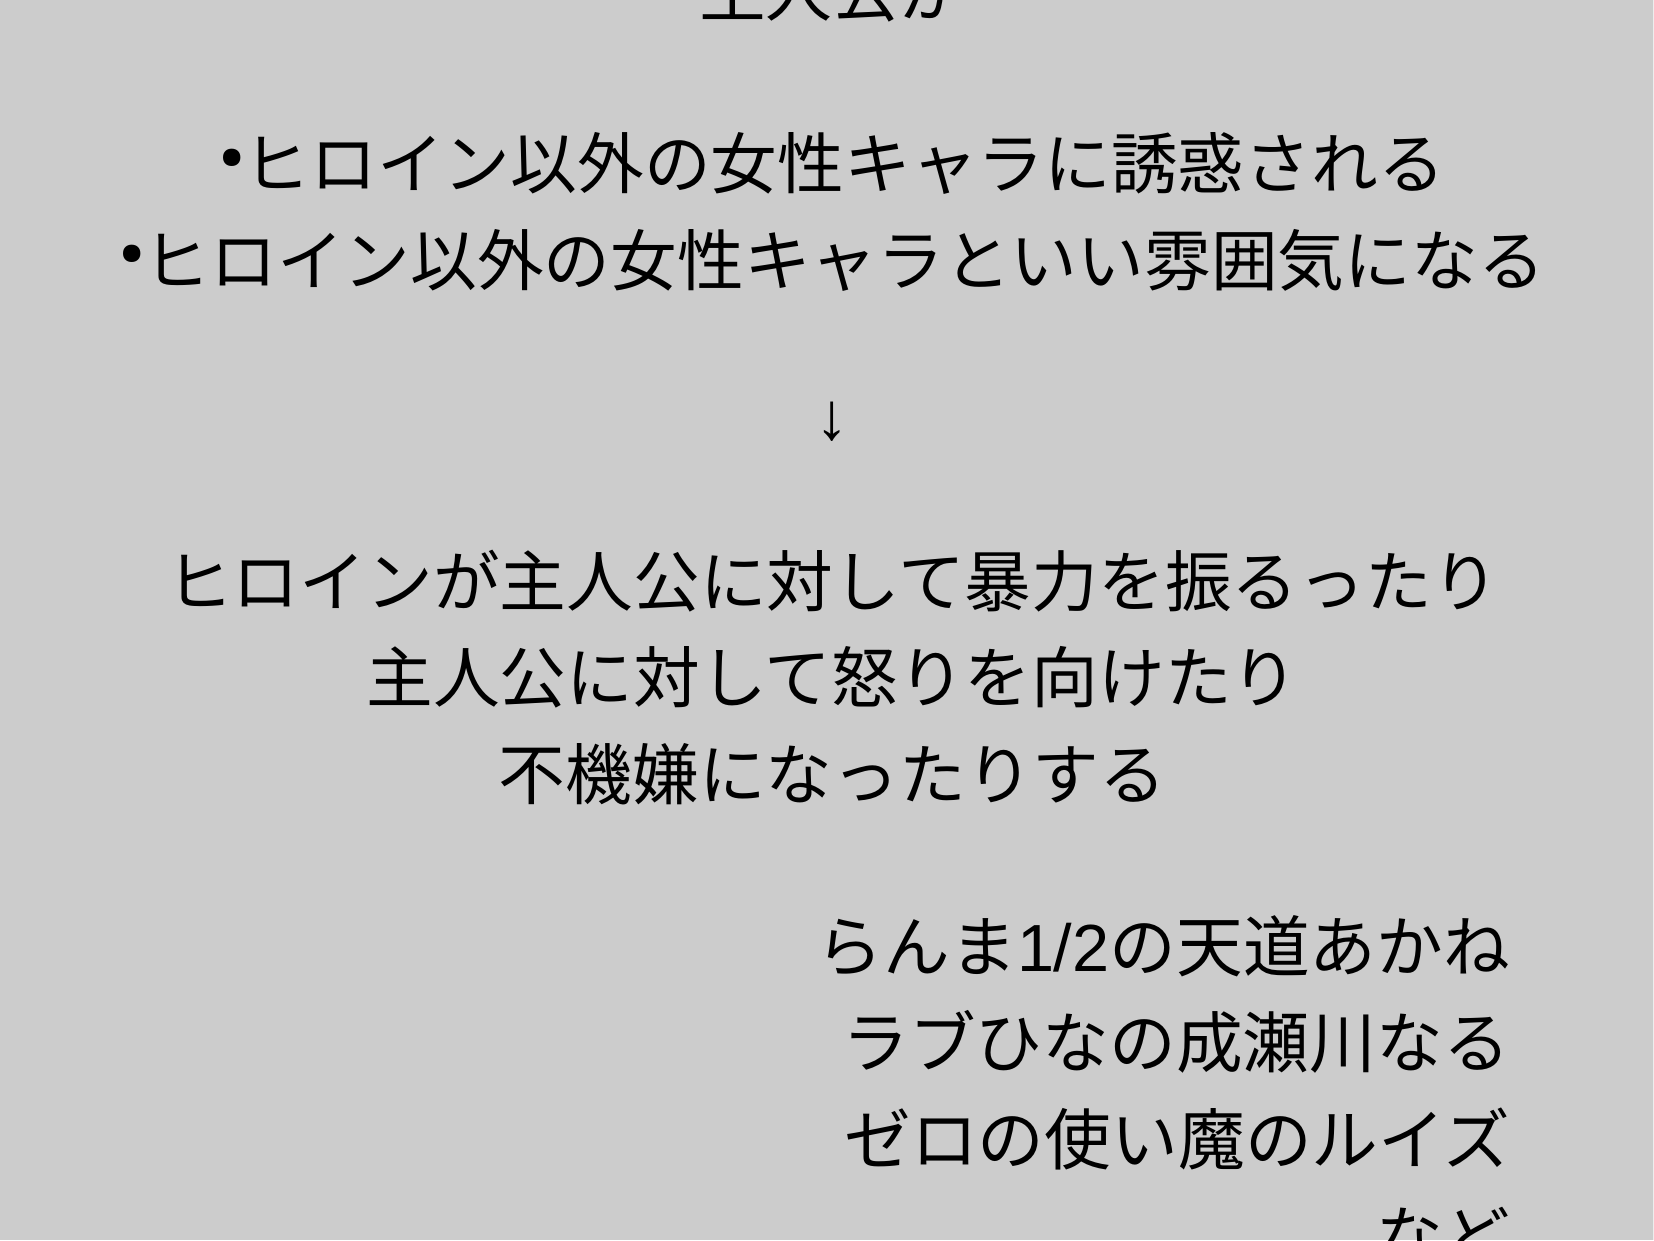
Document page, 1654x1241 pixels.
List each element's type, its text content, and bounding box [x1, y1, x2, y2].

subtitle 主人公が ヒロイン以外の女性キャラに誘惑される ヒロイン以外の女性キャラといい雰囲気になる ↓ ヒロインが主人公に対して暴力を振るったり 主人公に対して怒りを向けたり 不機嫌になったりする らんま1/2の天道あかね ラブひなの成瀬川なる ゼロの使い魔のルイズ など [88, 38, 1577, 1182]
